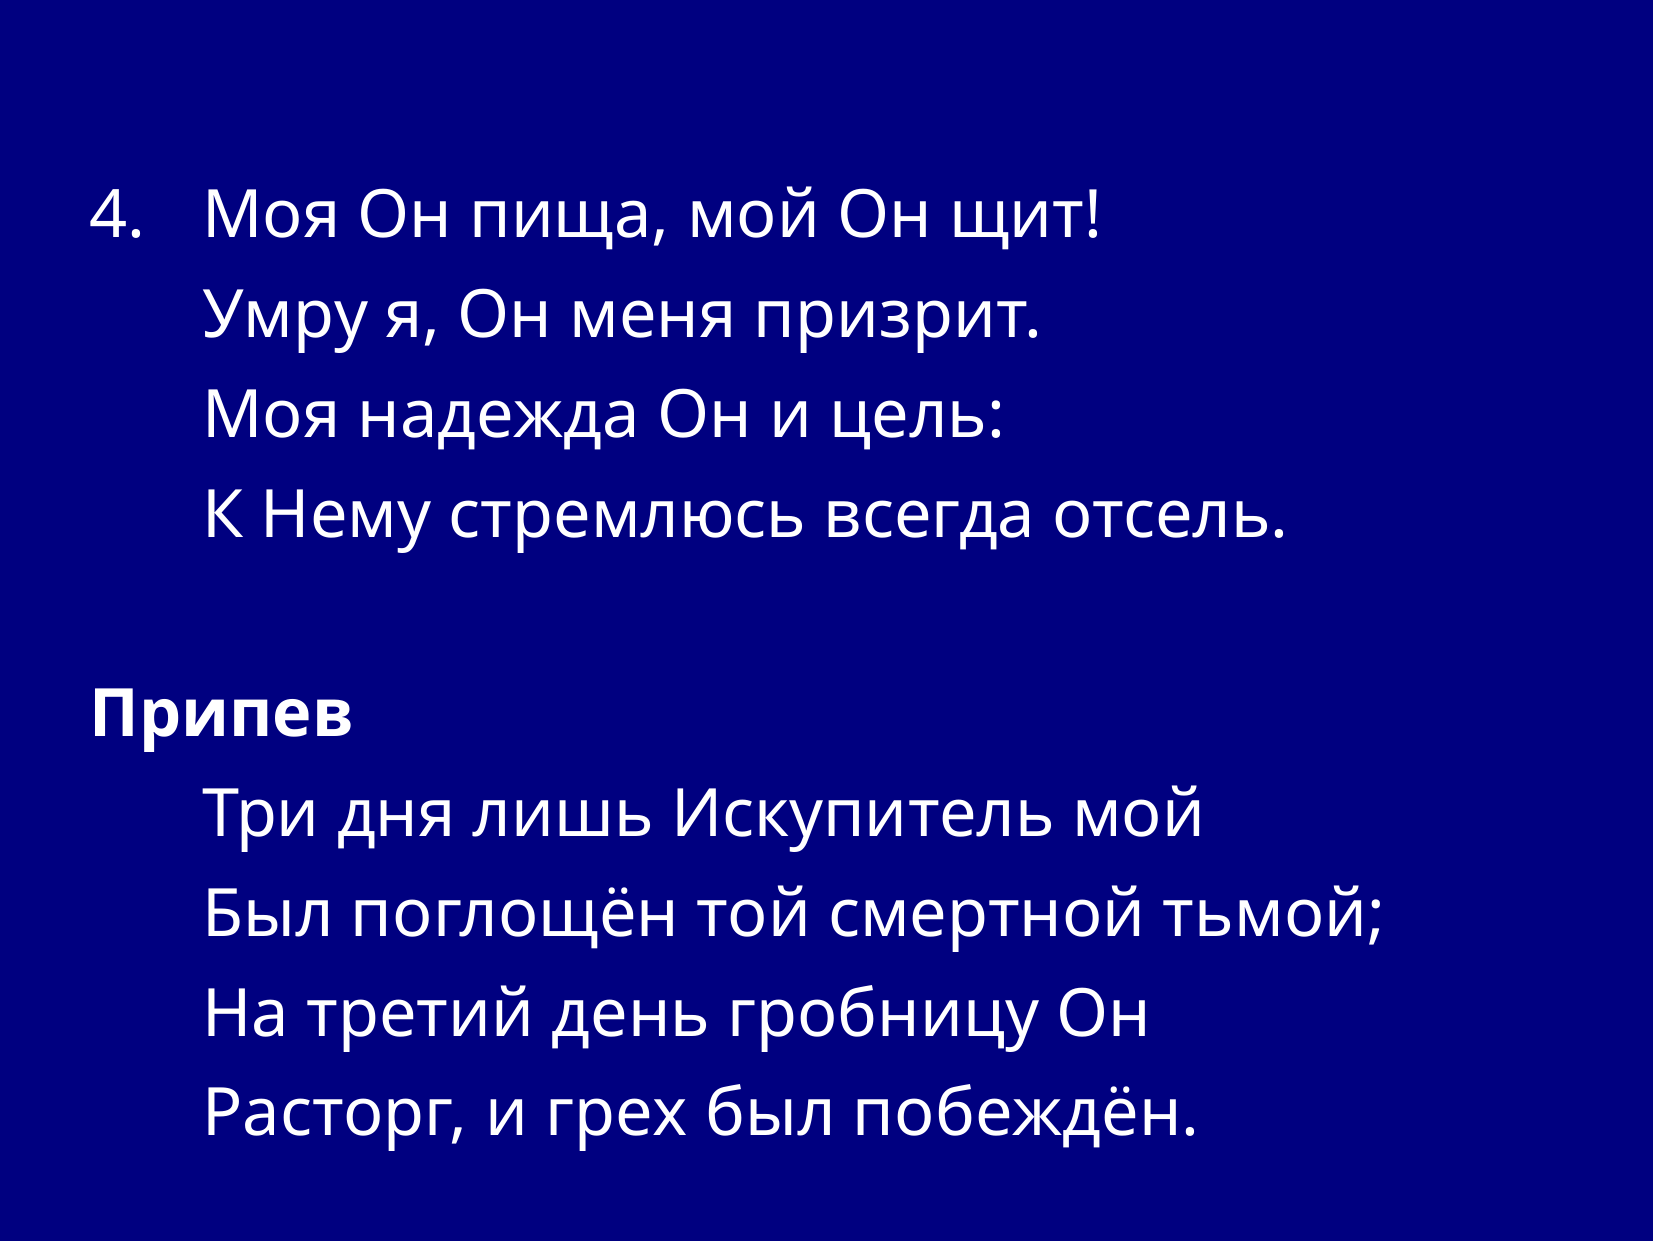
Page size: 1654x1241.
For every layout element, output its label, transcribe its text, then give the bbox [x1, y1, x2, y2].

text_box 4. Моя Он пища, мой Он щит! Умру я, Он меня призрит. Моя надежда Он и цель: К Нему стремлюсь всегда отсель. Припев Три дня лишь Искупитель мой Был поглощён той смертной тьмой; На третий день гробницу Он Расторг, и грех был побеждён. [75, 150, 1576, 1163]
